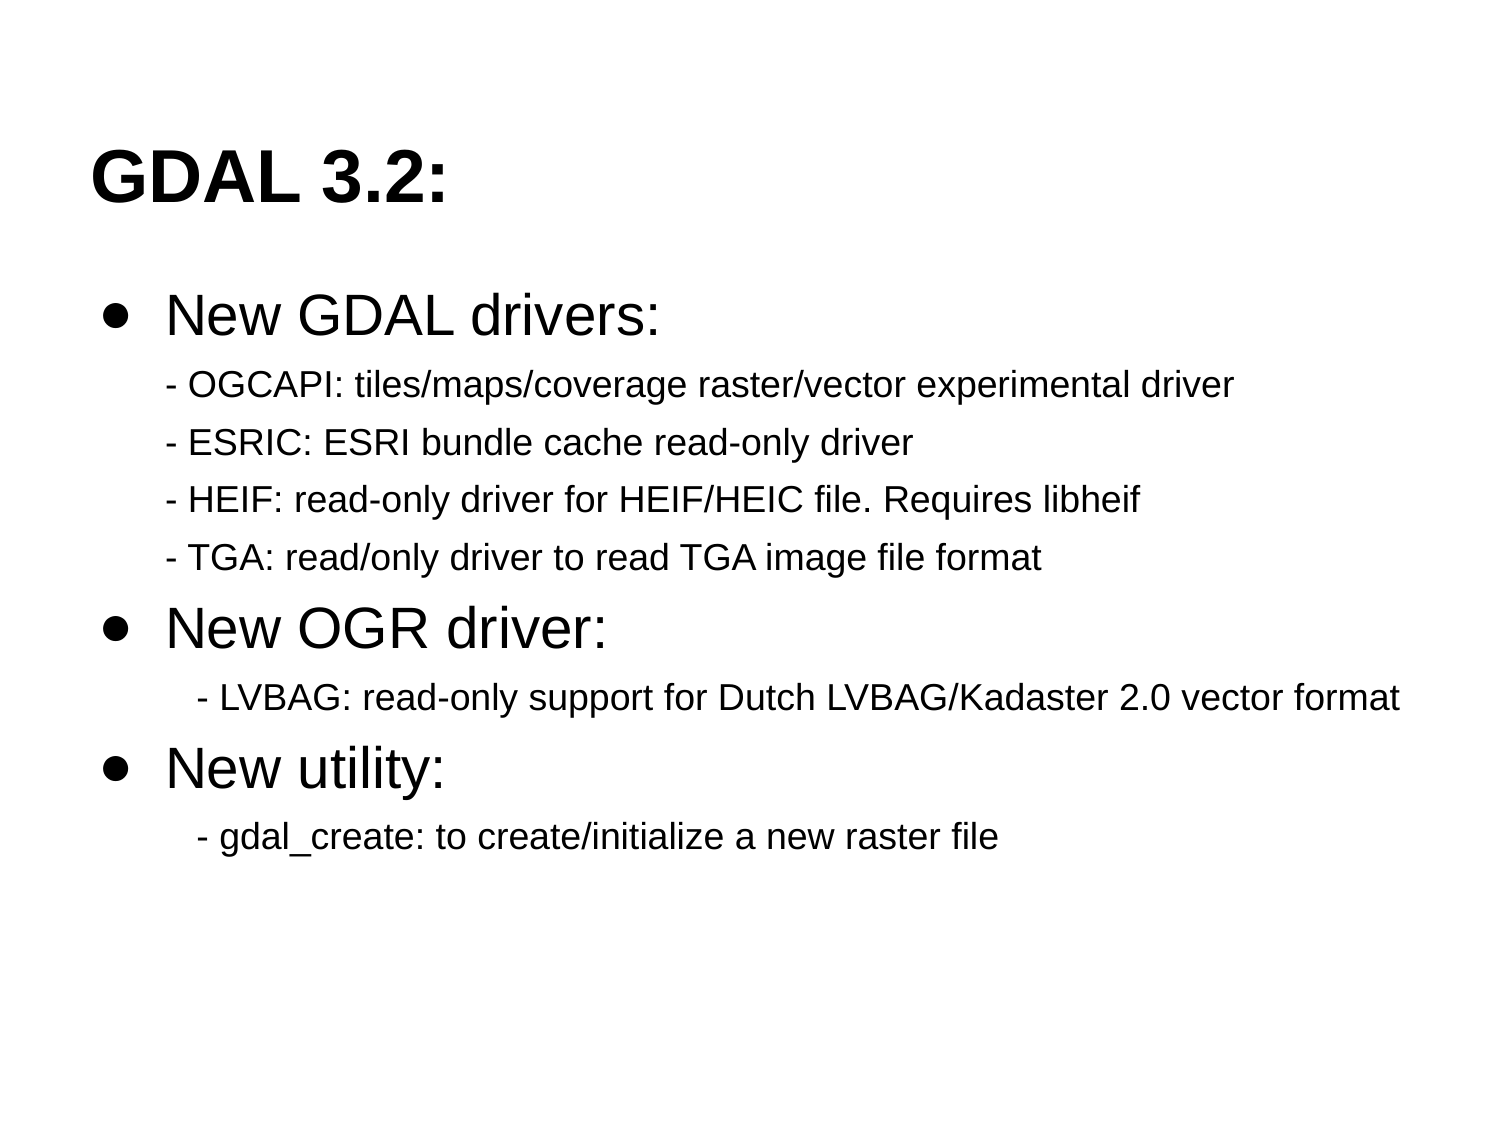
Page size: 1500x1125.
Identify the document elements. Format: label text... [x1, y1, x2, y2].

title GDAL 3.2: [75, 45, 1425, 233]
list New GDAL drivers: - OGCAPI: tiles/maps/coverage raster/vector experimental driver - ESRIC: ESRI bundle cache read-only driver - HEIF: read-only driver for HEIF/HEIC file. Requires libheif - TGA: read/only driver to read TGA image file format New OGR driver: - LVBAG: read-only support for Dutch LVBAG/Kadaster 2.0 vector format New utility: - gdal_create: to create/initialize a new raster file [75, 262, 1425, 1078]
